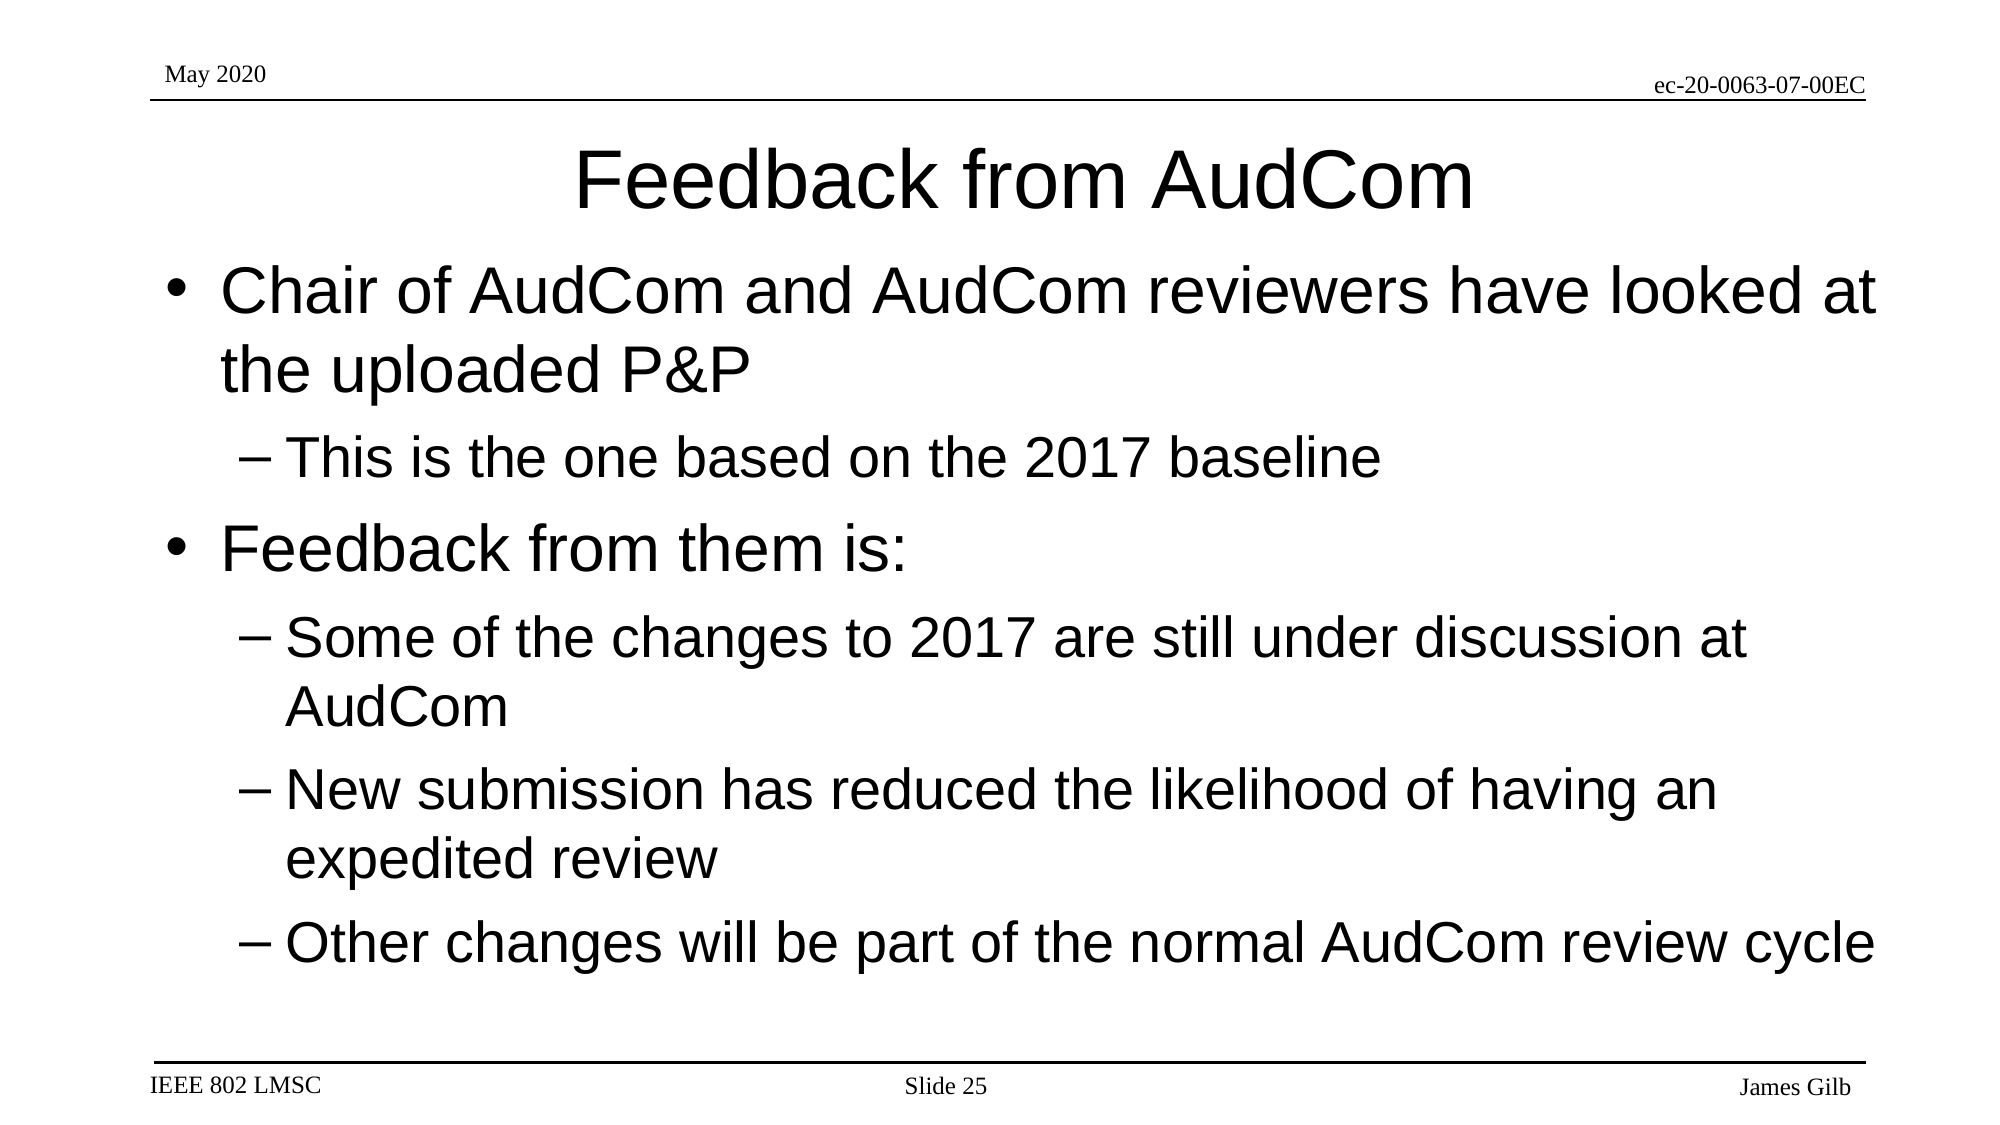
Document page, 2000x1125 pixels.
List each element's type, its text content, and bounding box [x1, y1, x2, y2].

list Chair of AudCom and AudCom reviewers have looked at the uploaded P&P This is the one based on the 2017 baseline Feedback from them is: Some of the changes to 2017 are still under discussion at AudCom New submission has reduced the likelihood of having an expedited review Other changes will be part of the normal AudCom review cycle [149, 239, 1900, 1051]
title Feedback from AudCom [149, 112, 1900, 238]
